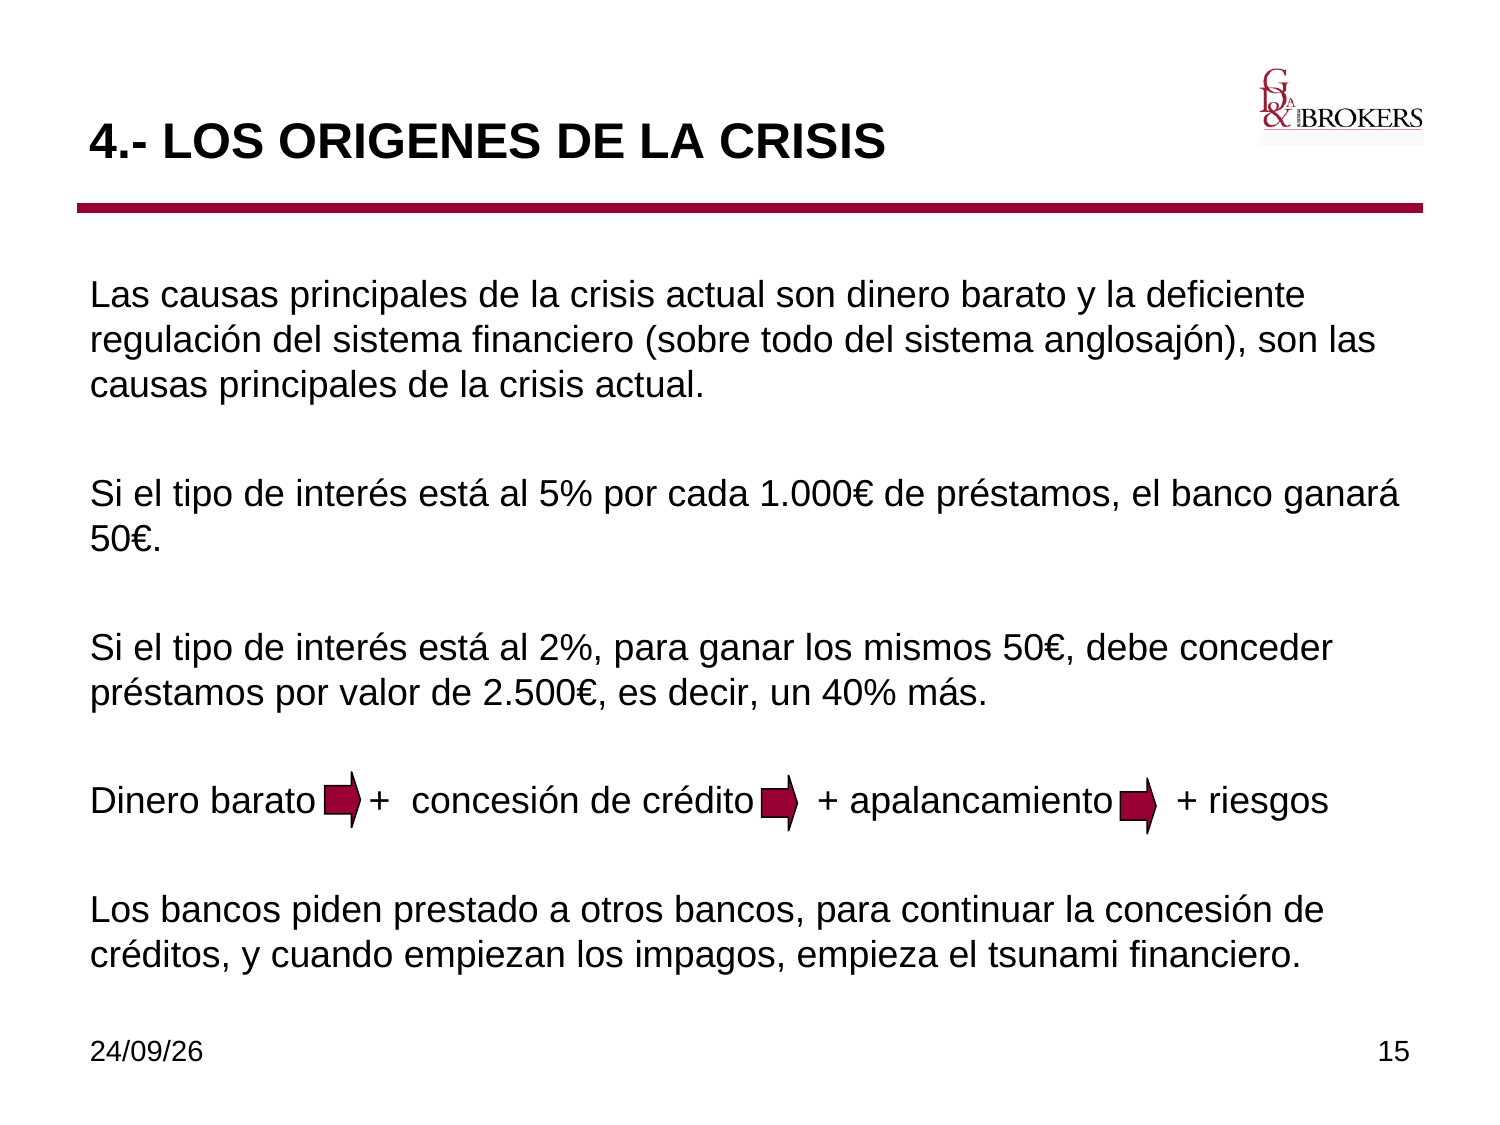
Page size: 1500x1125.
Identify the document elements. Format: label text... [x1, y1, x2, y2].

text_box [761, 774, 798, 832]
text_box [1120, 777, 1157, 835]
title 4.- LOS ORIGENES DE LA CRISIS [75, 45, 1426, 233]
text_box [324, 771, 361, 828]
list Las causas principales de la crisis actual son dinero barato y la deficiente regulación del sistema financiero (sobre todo del sistema anglosajón), son las causas principales de la crisis actual. Si el tipo de interés está al 5% por cada 1.000€ de préstamos, el banco ganará 50€. Si el tipo de interés está al 2%, para ganar los mismos 50€, debe conceder préstamos por valor de 2.500€, es decir, un 40% más. Dinero barato + concesión de crédito + apalancamiento + riesgos Los bancos piden prestado a otros bancos, para continuar la concesión de créditos, y cuando empiezan los impagos, empieza el tsunami financiero. [75, 262, 1426, 1006]
